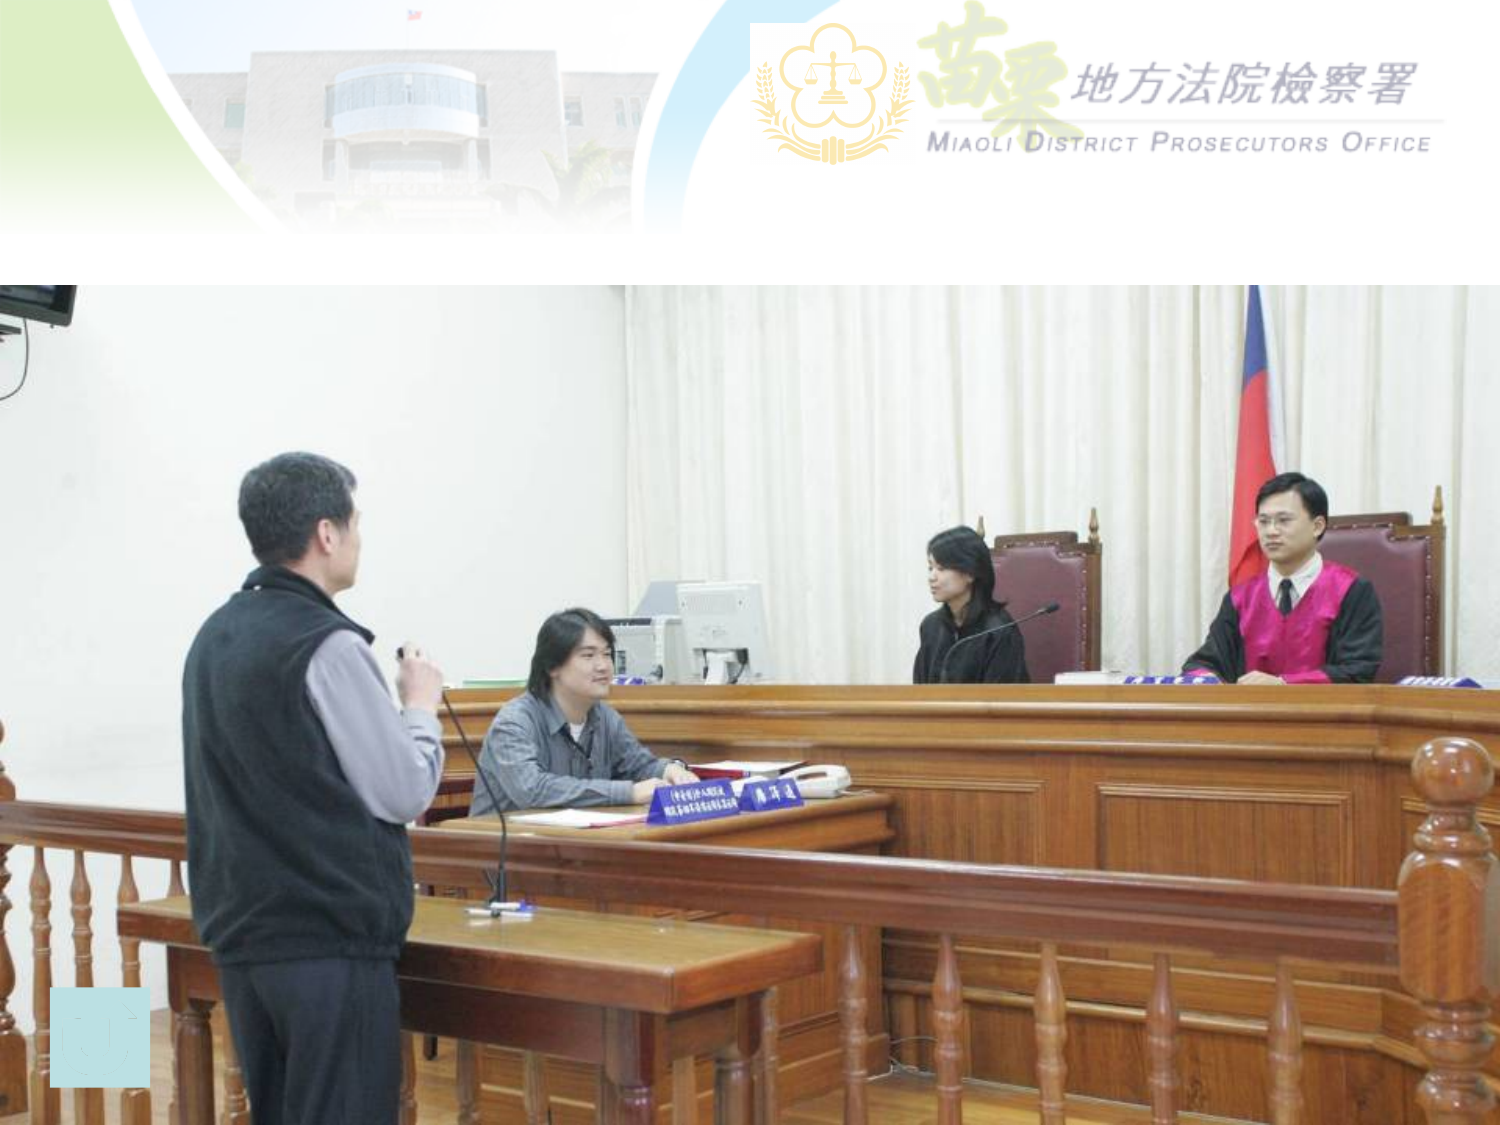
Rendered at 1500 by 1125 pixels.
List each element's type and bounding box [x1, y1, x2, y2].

picture [0, 285, 1500, 1125]
text_box [0, 0, 1500, 285]
text_box [49, 987, 151, 1088]
